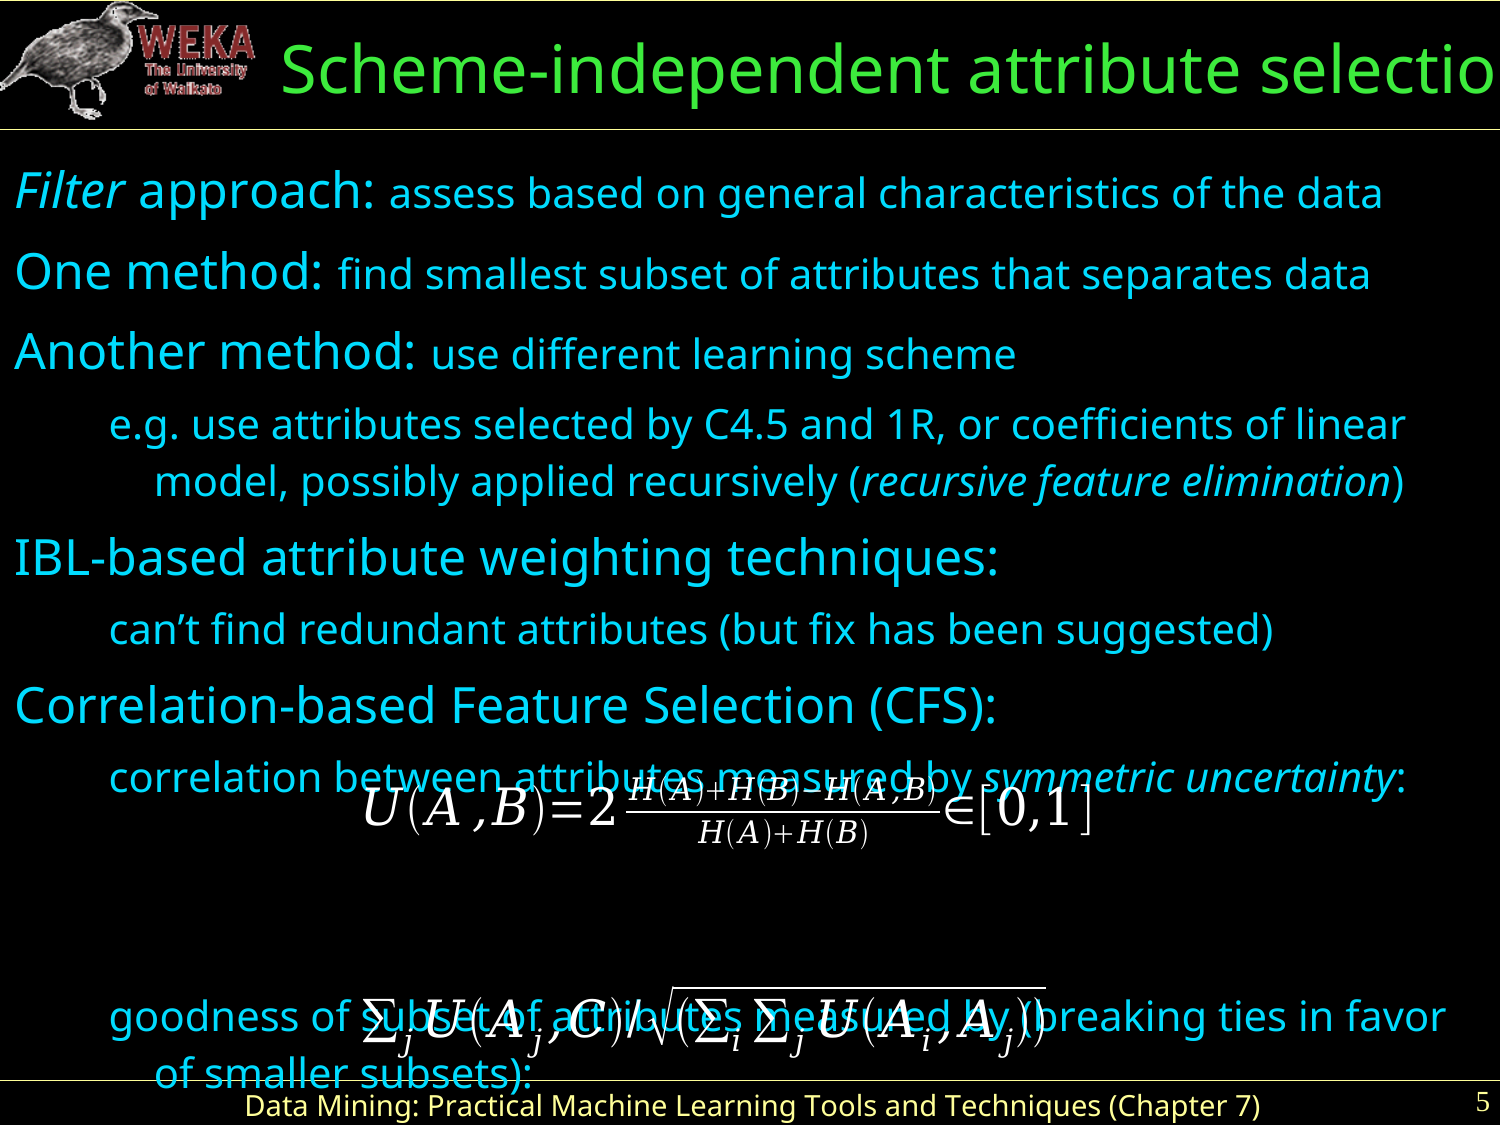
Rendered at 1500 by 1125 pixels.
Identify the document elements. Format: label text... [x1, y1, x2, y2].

text_box Filter approach: assess based on general characteristics of the data One method: find smallest subset of attributes that separates data Another method: use different learning scheme e.g. use attributes selected by C4.5 and 1R, or coefficients of linear model, possibly applied recursively (recursive feature elimination) IBL-based attribute weighting techniques: can’t find redundant attributes (but fix has been suggested) Correlation-based Feature Selection (CFS): correlation between attributes measured by symmetric uncertainty: goodness of subset of attributes measured by (breaking ties in favor of smaller subsets): [0, 147, 1500, 969]
chart [354, 984, 1054, 1059]
title Scheme-independent attribute selection [265, 0, 1500, 147]
picture [0, 1, 265, 129]
chart [354, 772, 1099, 851]
